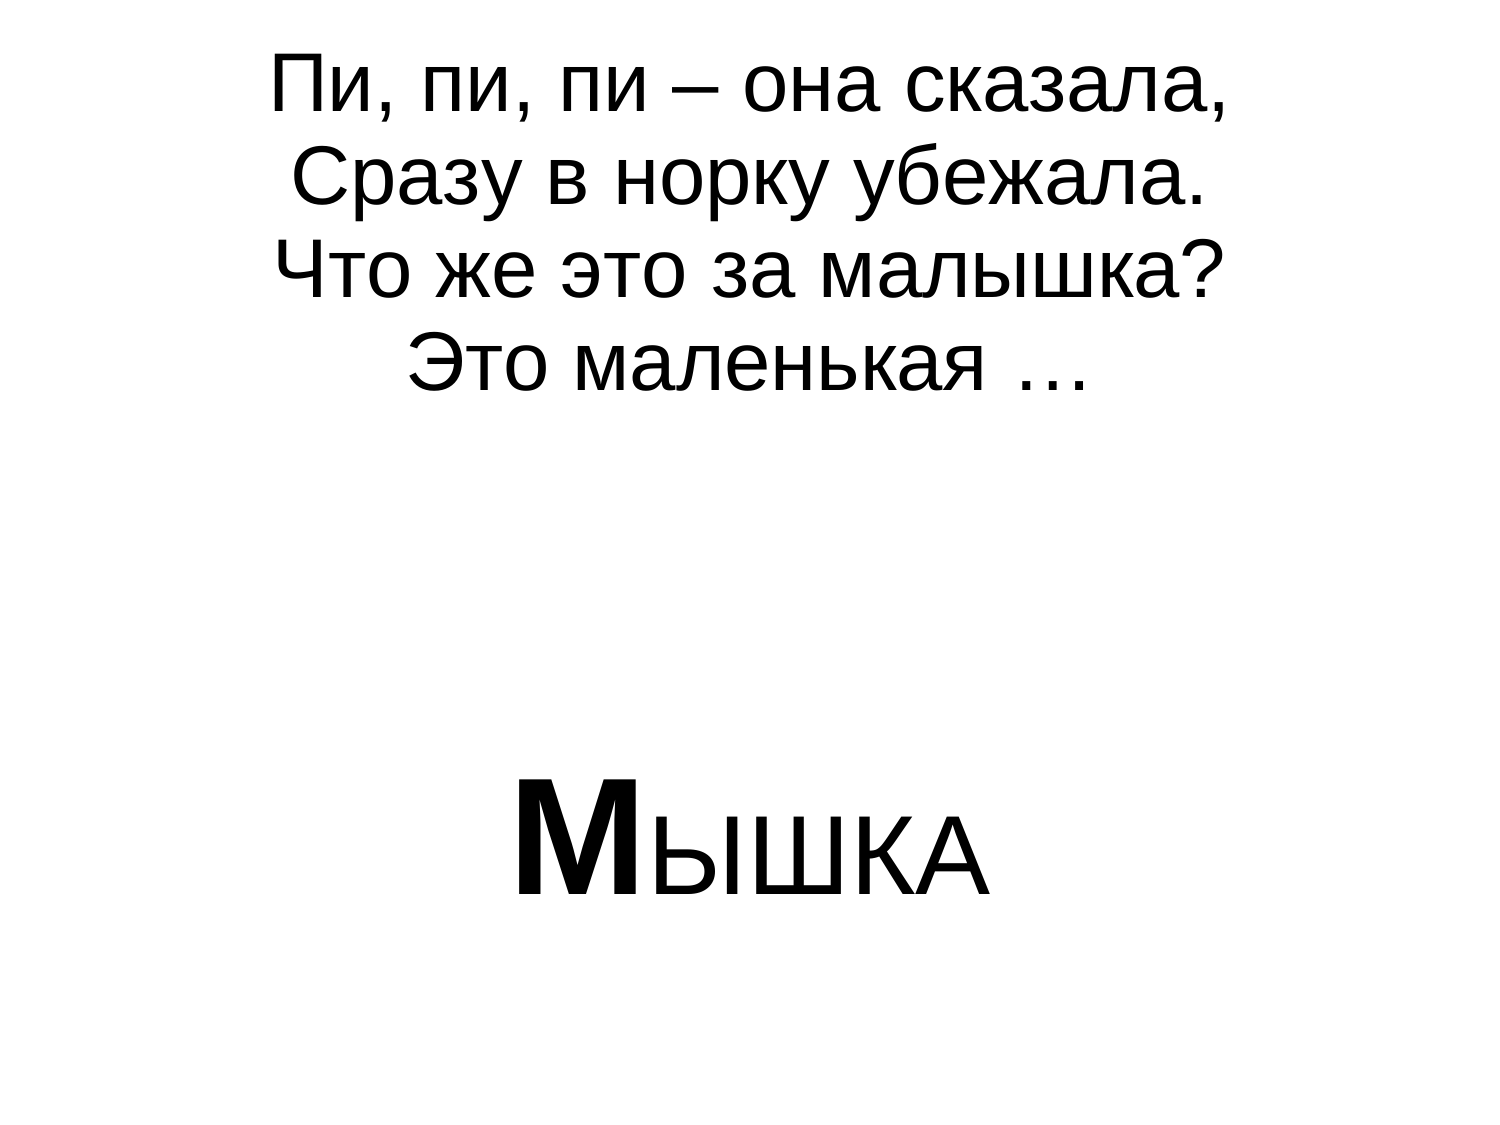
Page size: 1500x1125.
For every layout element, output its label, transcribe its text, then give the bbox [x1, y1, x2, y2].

list МЫШКА [75, 633, 1426, 1005]
title Пи, пи, пи – она сказала, Сразу в норку убежала. Что же это за малышка? Это маленькая … [75, 10, 1426, 527]
